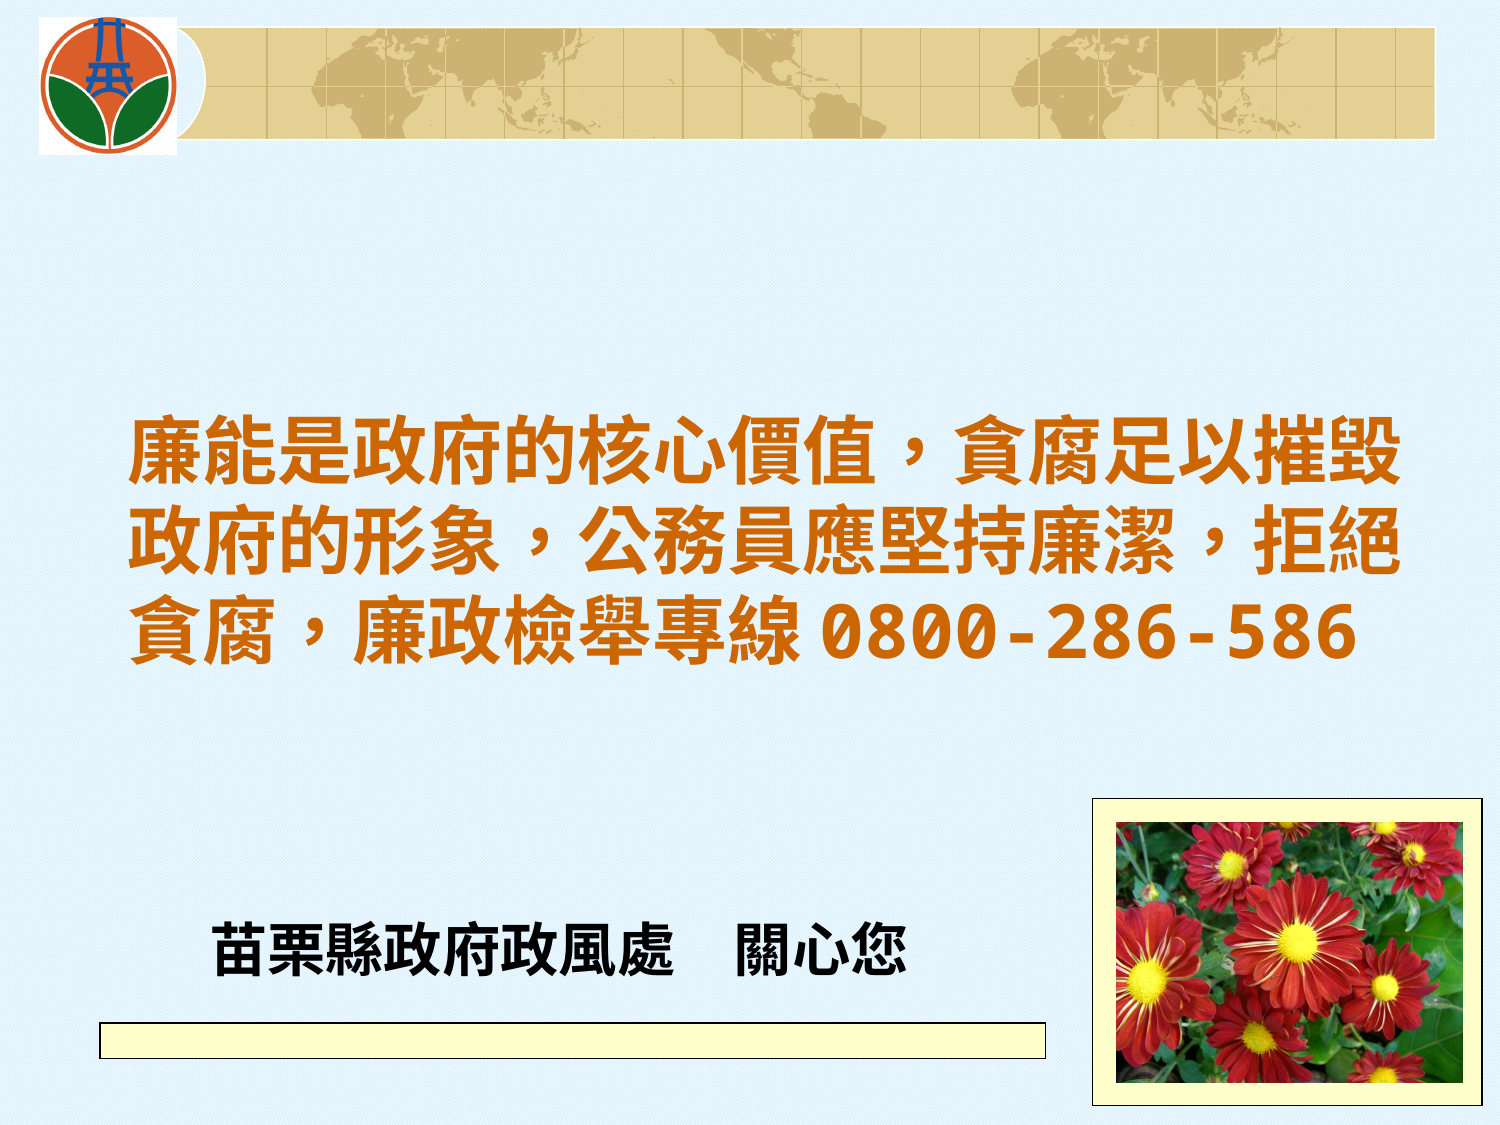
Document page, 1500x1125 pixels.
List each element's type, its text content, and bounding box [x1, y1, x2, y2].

text_box [100, 1023, 1046, 1059]
picture [0, 0, 1500, 1125]
text_box [1092, 798, 1483, 1106]
title 廉能是政府的核心價值，貪腐足以摧毀政府的形象，公務員應堅持廉潔，拒絕貪腐，廉政檢舉專線0800-286-586 [112, 349, 1424, 729]
text_box 苗栗縣政府政風處 關心您 [194, 904, 928, 991]
